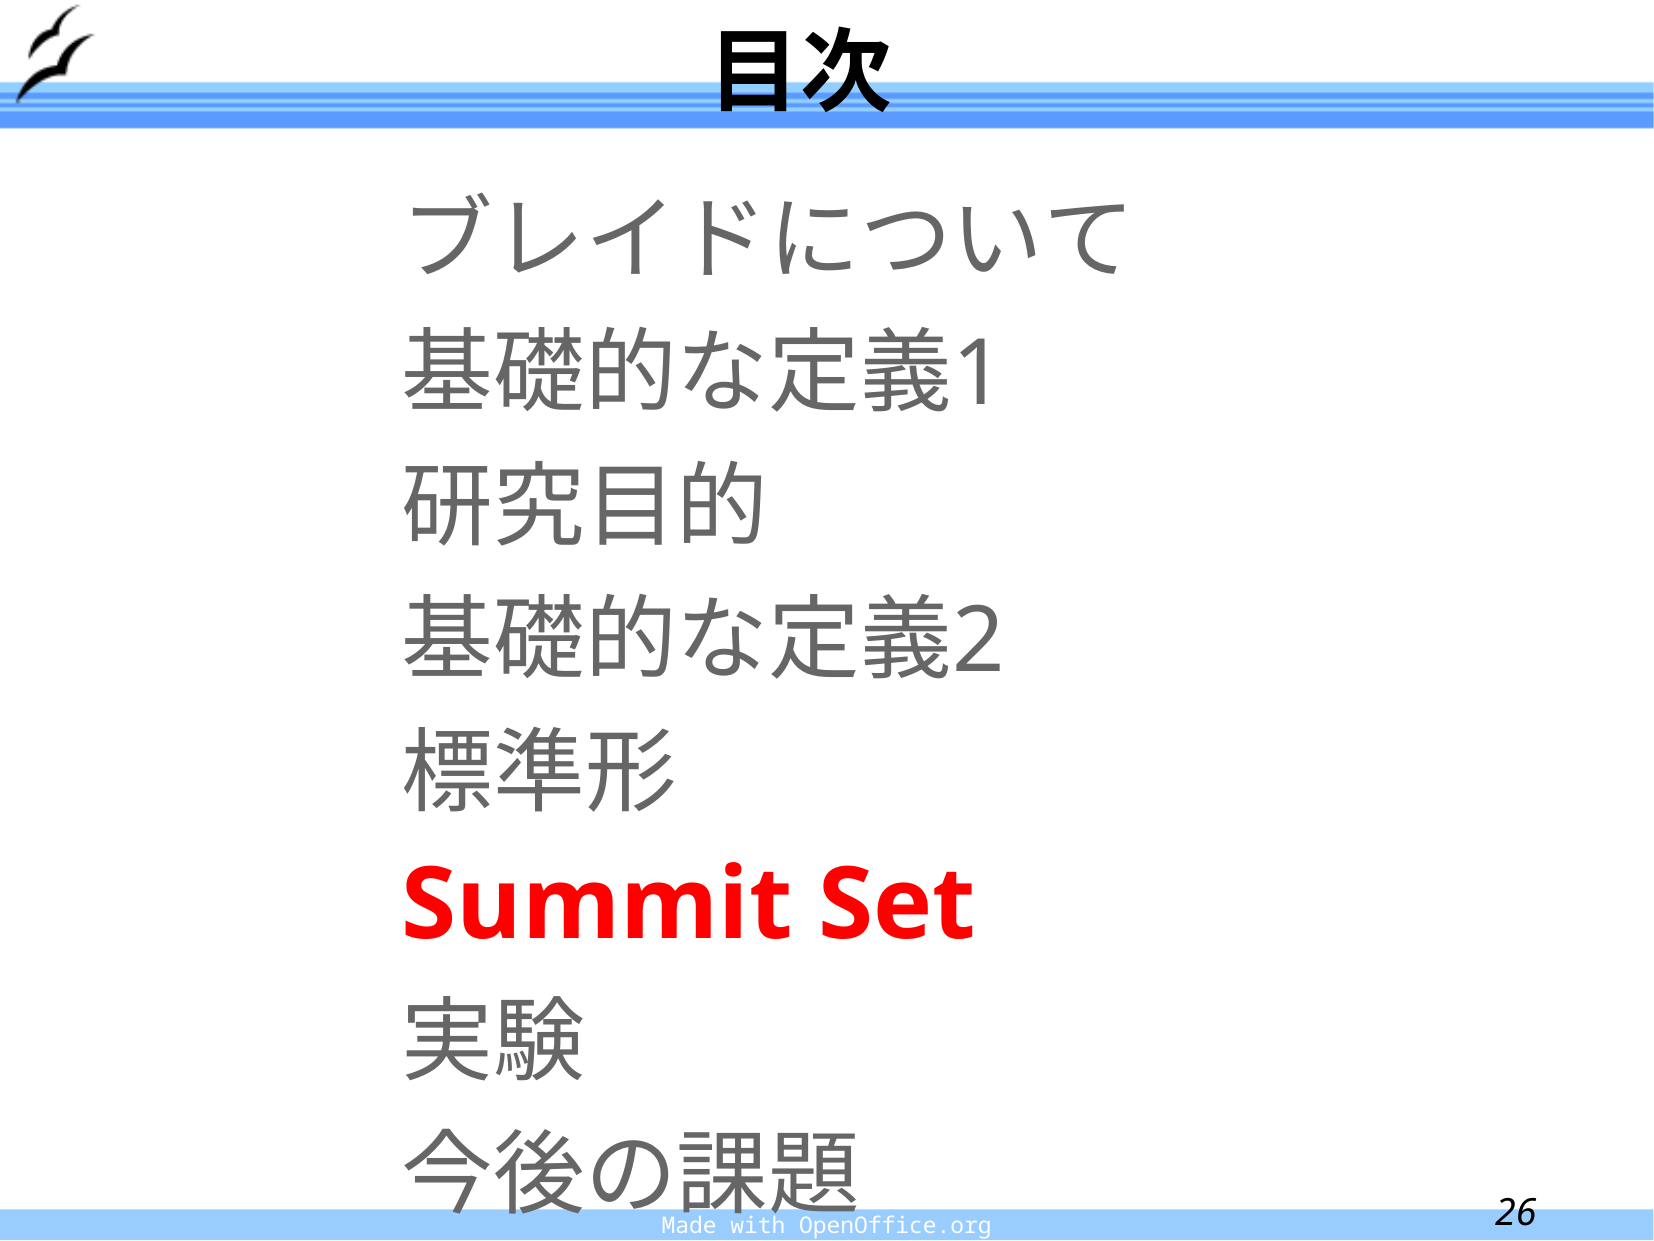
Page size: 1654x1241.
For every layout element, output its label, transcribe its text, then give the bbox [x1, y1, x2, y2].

title 目次 [94, 11, 1507, 118]
subtitle ブレイドについて 基礎的な定義1 研究目的 基礎的な定義2 標準形 Summit Set 実験 今後の課題 [401, 297, 1412, 1102]
picture [0, 0, 1654, 133]
